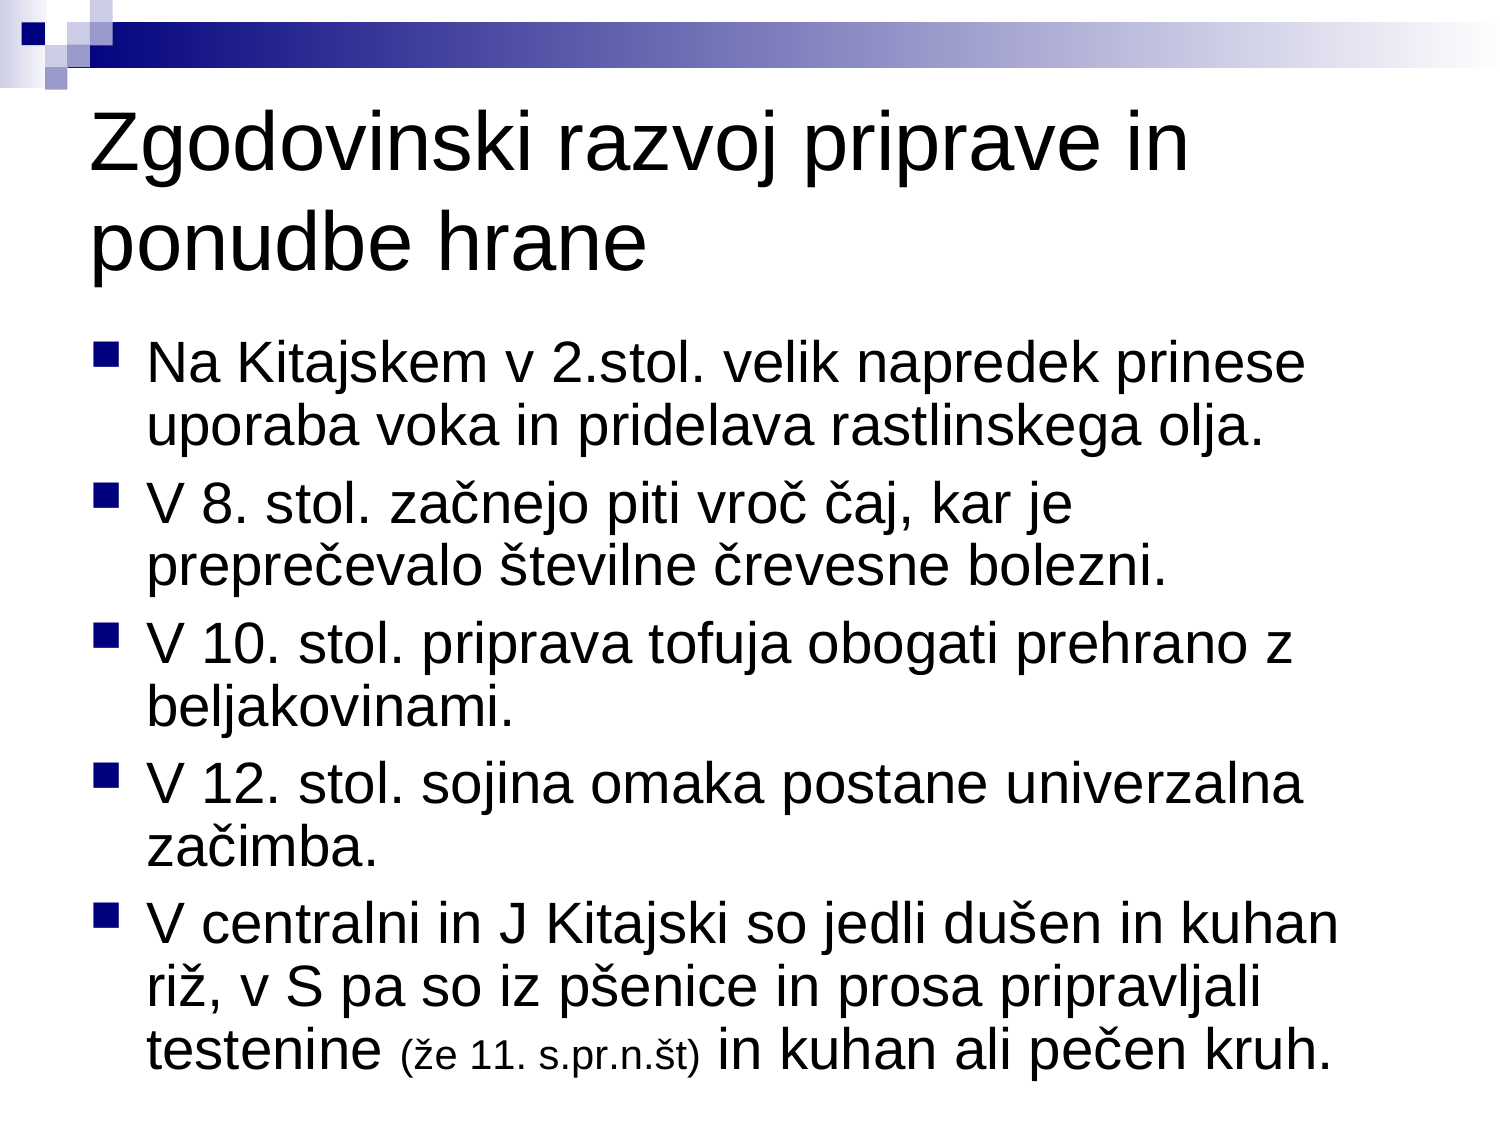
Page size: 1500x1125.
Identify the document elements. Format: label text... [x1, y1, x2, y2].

list Na Kitajskem v 2.stol. velik napredek prinese uporaba voka in pridelava rastlinskega olja. V 8. stol. začnejo piti vroč čaj, kar je preprečevalo številne črevesne bolezni. V 10. stol. priprava tofuja obogati prehrano z beljakovinami. V 12. stol. sojina omaka postane univerzalna začimba. V centralni in J Kitajski so jedli dušen in kuhan riž, v S pa so iz pšenice in prosa pripravljali testenine (že 11. s.pr.n.št) in kuhan ali pečen kruh. [75, 324, 1426, 1091]
title Zgodovinski razvoj priprave in ponudbe hrane [75, 75, 1426, 301]
